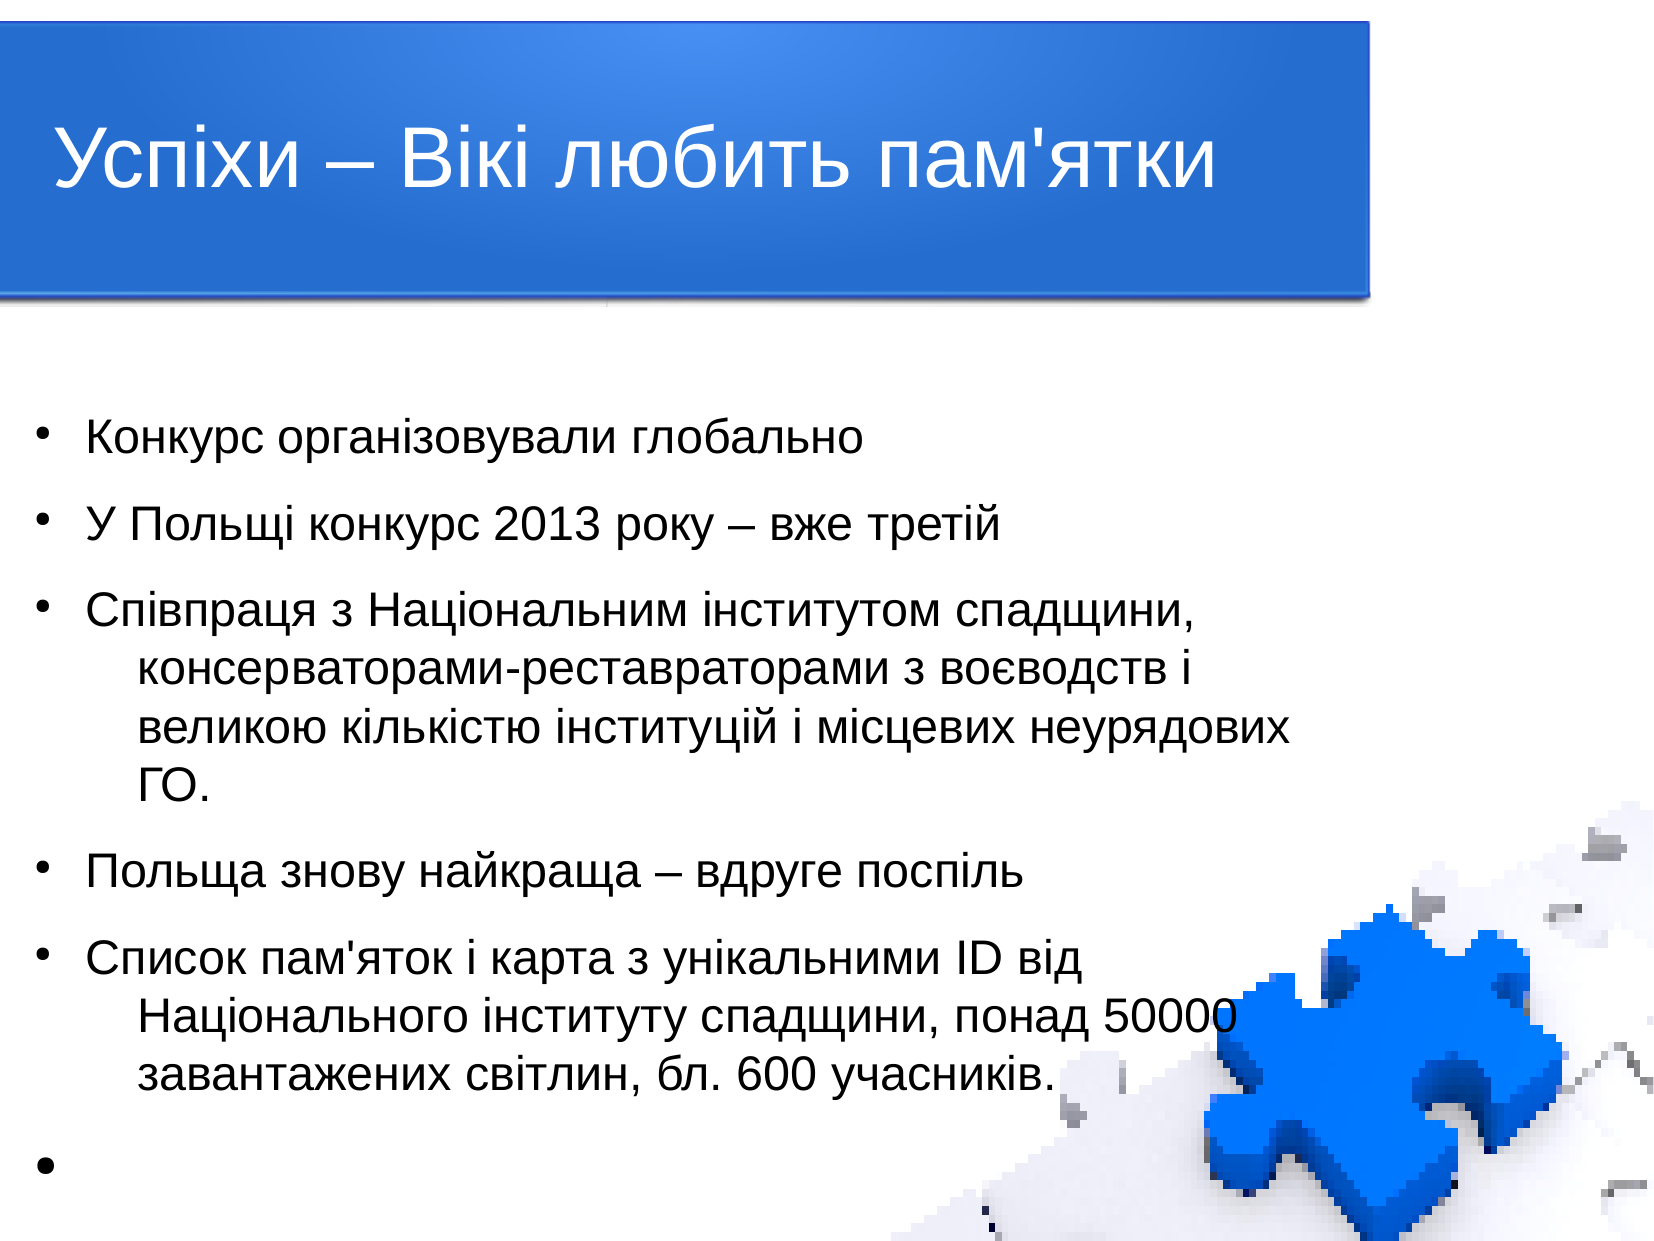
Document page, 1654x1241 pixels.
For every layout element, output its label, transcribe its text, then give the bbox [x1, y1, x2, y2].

list Конкурс організовували глобально У Польщі конкурс 2013 року – вже третій Співпраця з Національним інститутом спадщини, консерваторами-реставраторами з воєводств і великою кількістю інституцій і місцевих неурядових ГО. Польща знову найкраща – вдруге поспіль Список пам'яток і карта з унікальними ID від Національного інституту спадщини, понад 50000 завантажених світлин, бл. 600 учасників. [0, 404, 1351, 1109]
title Успіхи – Вікі любить пам'ятки [0, 49, 1273, 257]
